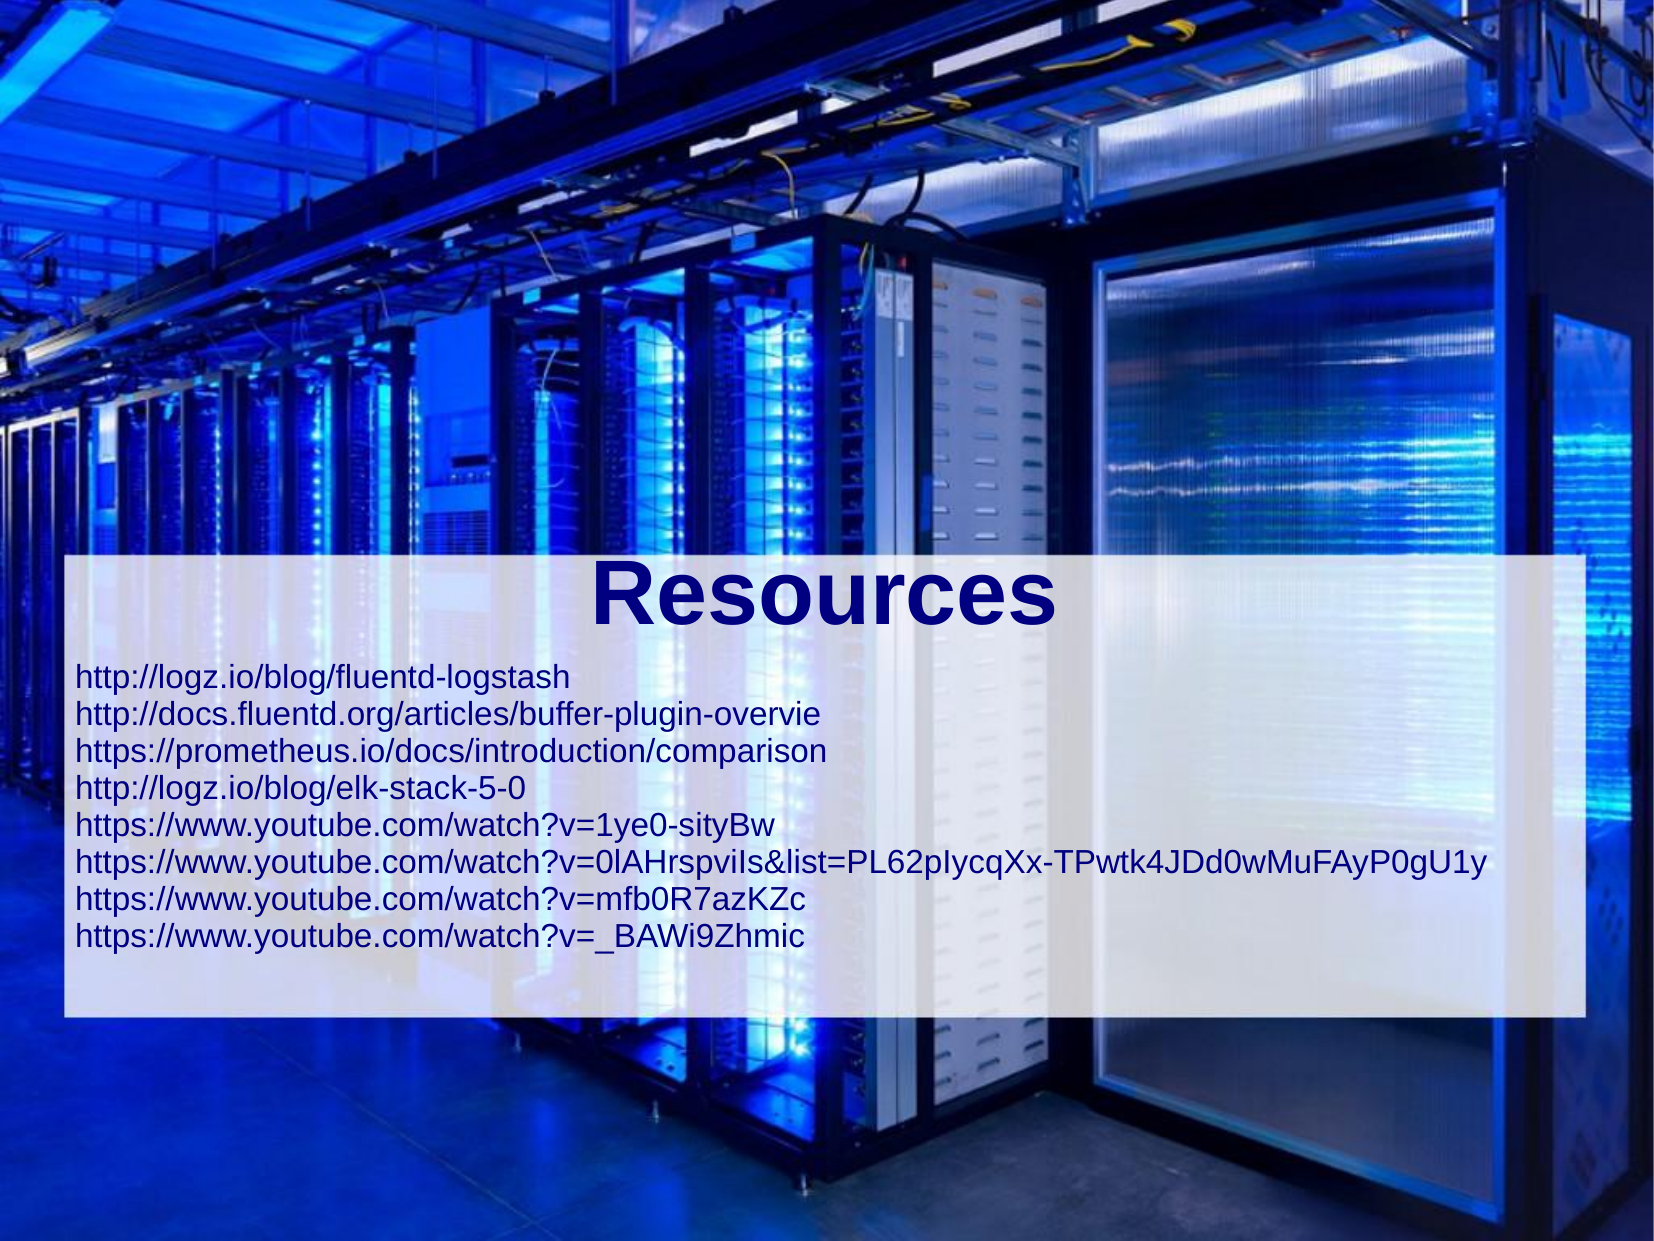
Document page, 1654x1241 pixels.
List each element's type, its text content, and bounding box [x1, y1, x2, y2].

picture [0, 0, 1654, 1241]
title http://logz.io/blog/fluentd-logstash http://docs.fluentd.org/articles/buffer-plugin-overvie https://prometheus.io/docs/introduction/comparison http://logz.io/blog/elk-stack-5-0 https://www.youtube.com/watch?v=1ye0-sityBw https://www.youtube.com/watch?v=0lAHrspviIs&list=PL62pIycqXx-TPwtk4JDd0wMuFAyP0gU1y https://www.youtube.com/watch?v=mfb0R7azKZc https://www.youtube.com/watch?v=_BAWi9Zhmic [75, 645, 1576, 1006]
title Resources [60, 525, 1591, 661]
